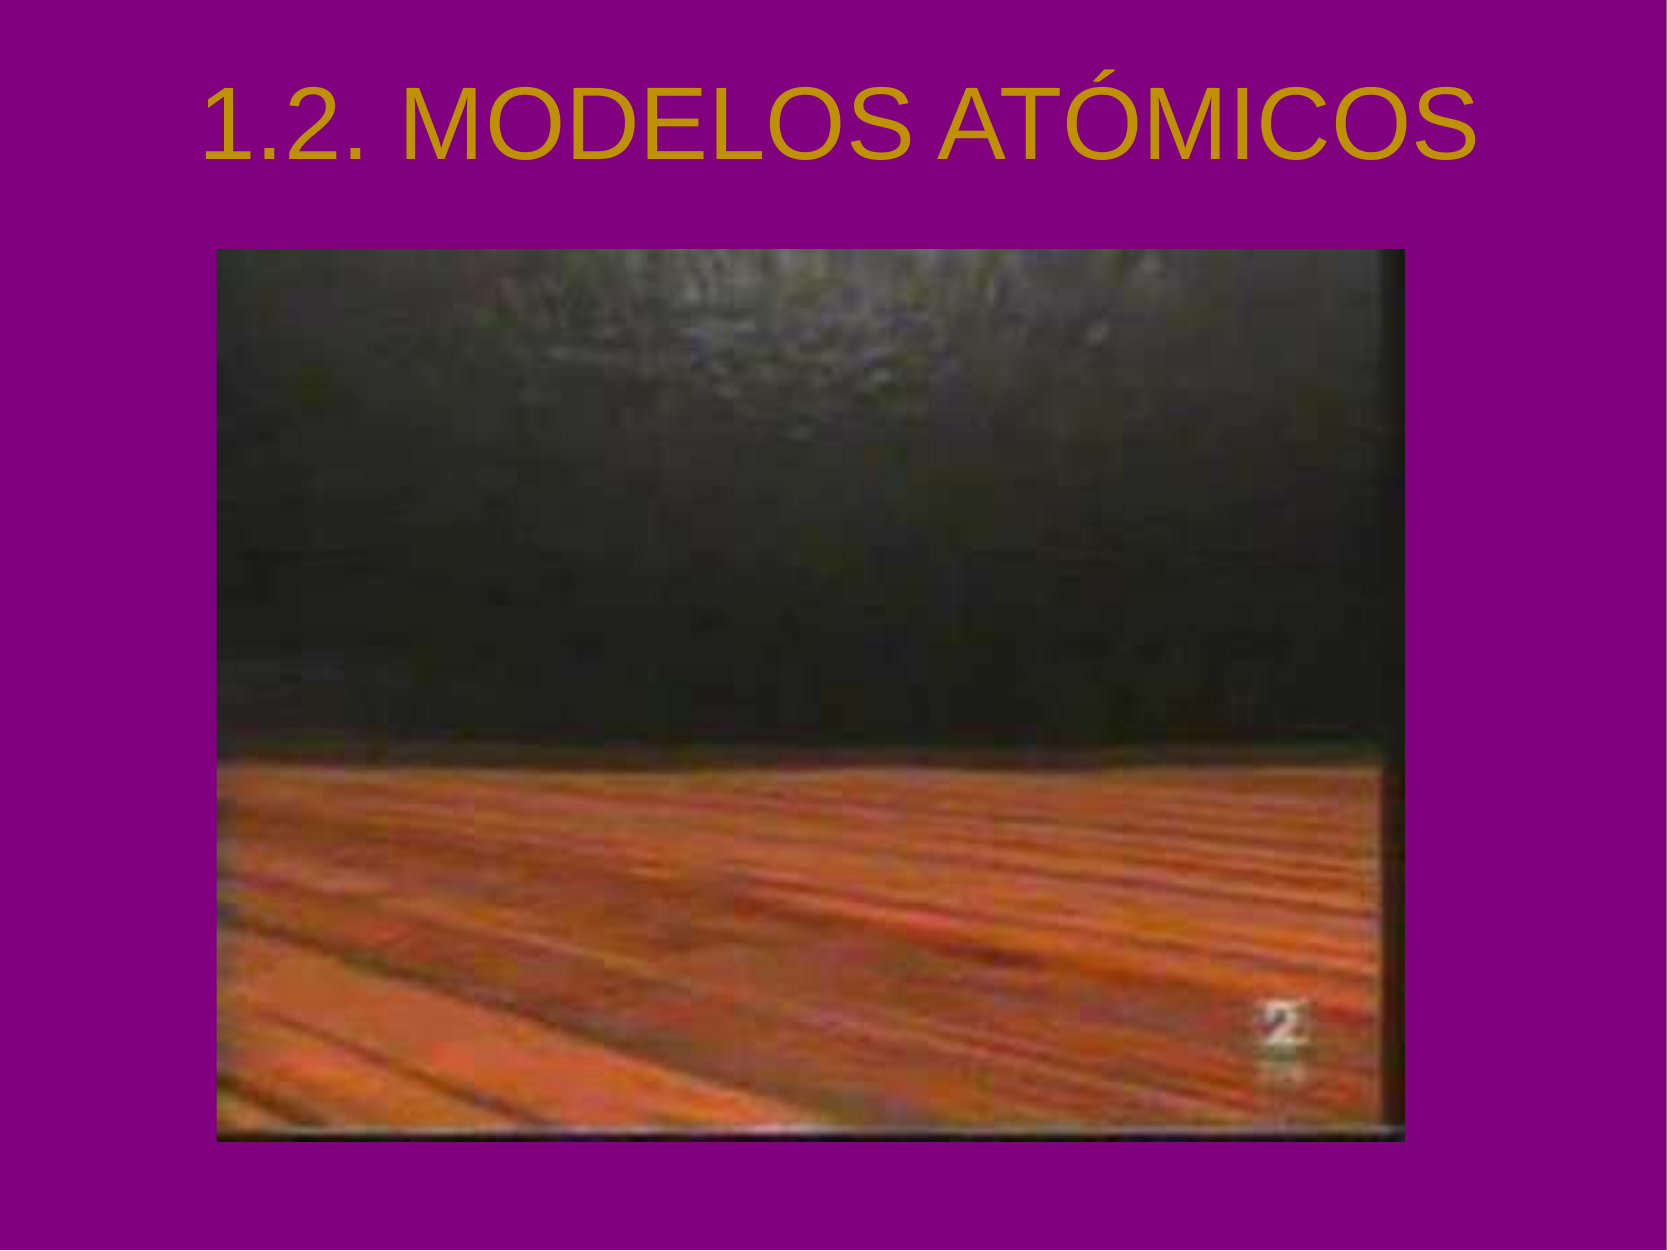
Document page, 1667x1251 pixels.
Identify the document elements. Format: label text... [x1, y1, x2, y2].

title 1.2. MODELOS ATÓMICOS [50, 50, 1630, 213]
list . [50, 233, 1621, 1204]
text_box [216, 249, 1405, 1142]
